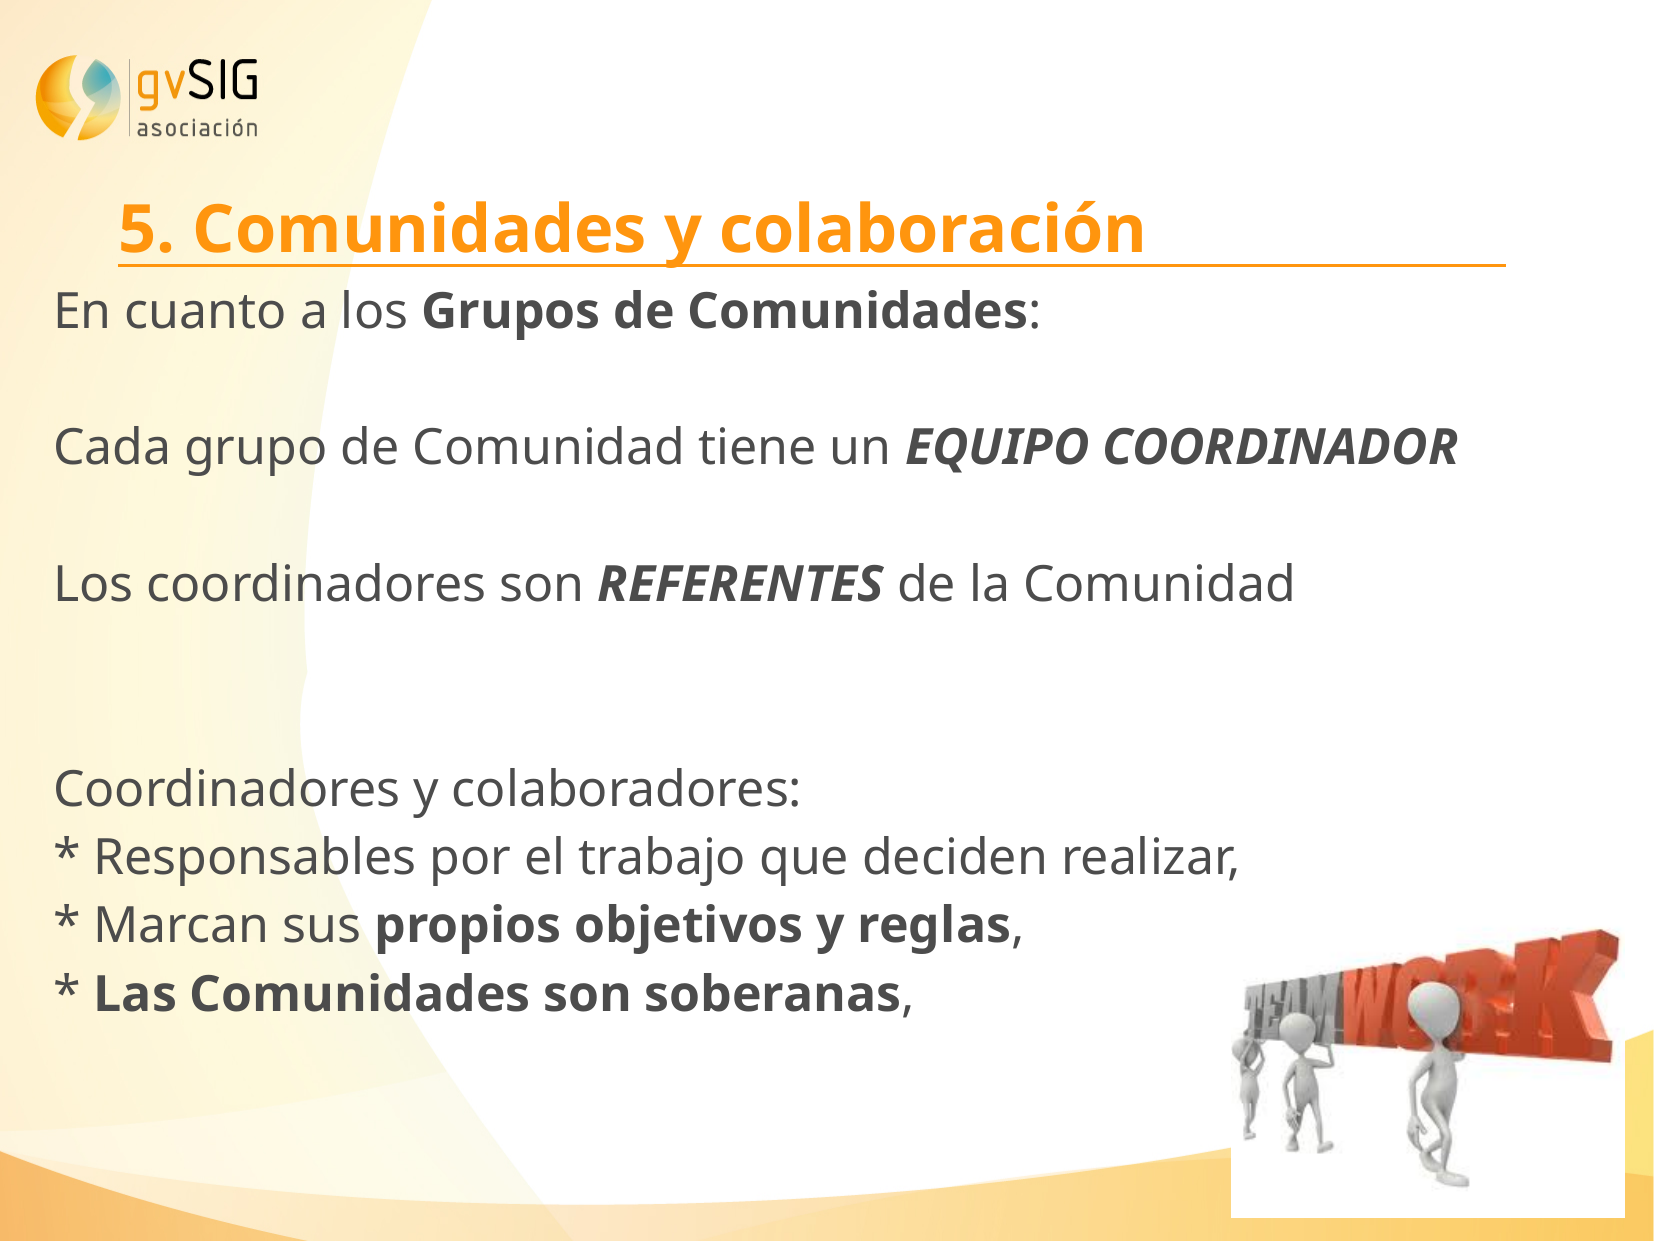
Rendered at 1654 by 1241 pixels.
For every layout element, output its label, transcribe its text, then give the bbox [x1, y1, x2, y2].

title En cuanto a los Grupos de Comunidades: Cada grupo de Comunidad tiene un EQUIPO COORDINADOR Los coordinadores son REFERENTES de la Comunidad Coordinadores y colaboradores: * Responsables por el trabajo que deciden realizar, * Marcan sus propios objetivos y reglas, * Las Comunidades son soberanas, [53, 330, 1642, 971]
title 5. Comunidades y colaboración [118, 177, 1607, 276]
picture [0, 0, 1654, 1241]
